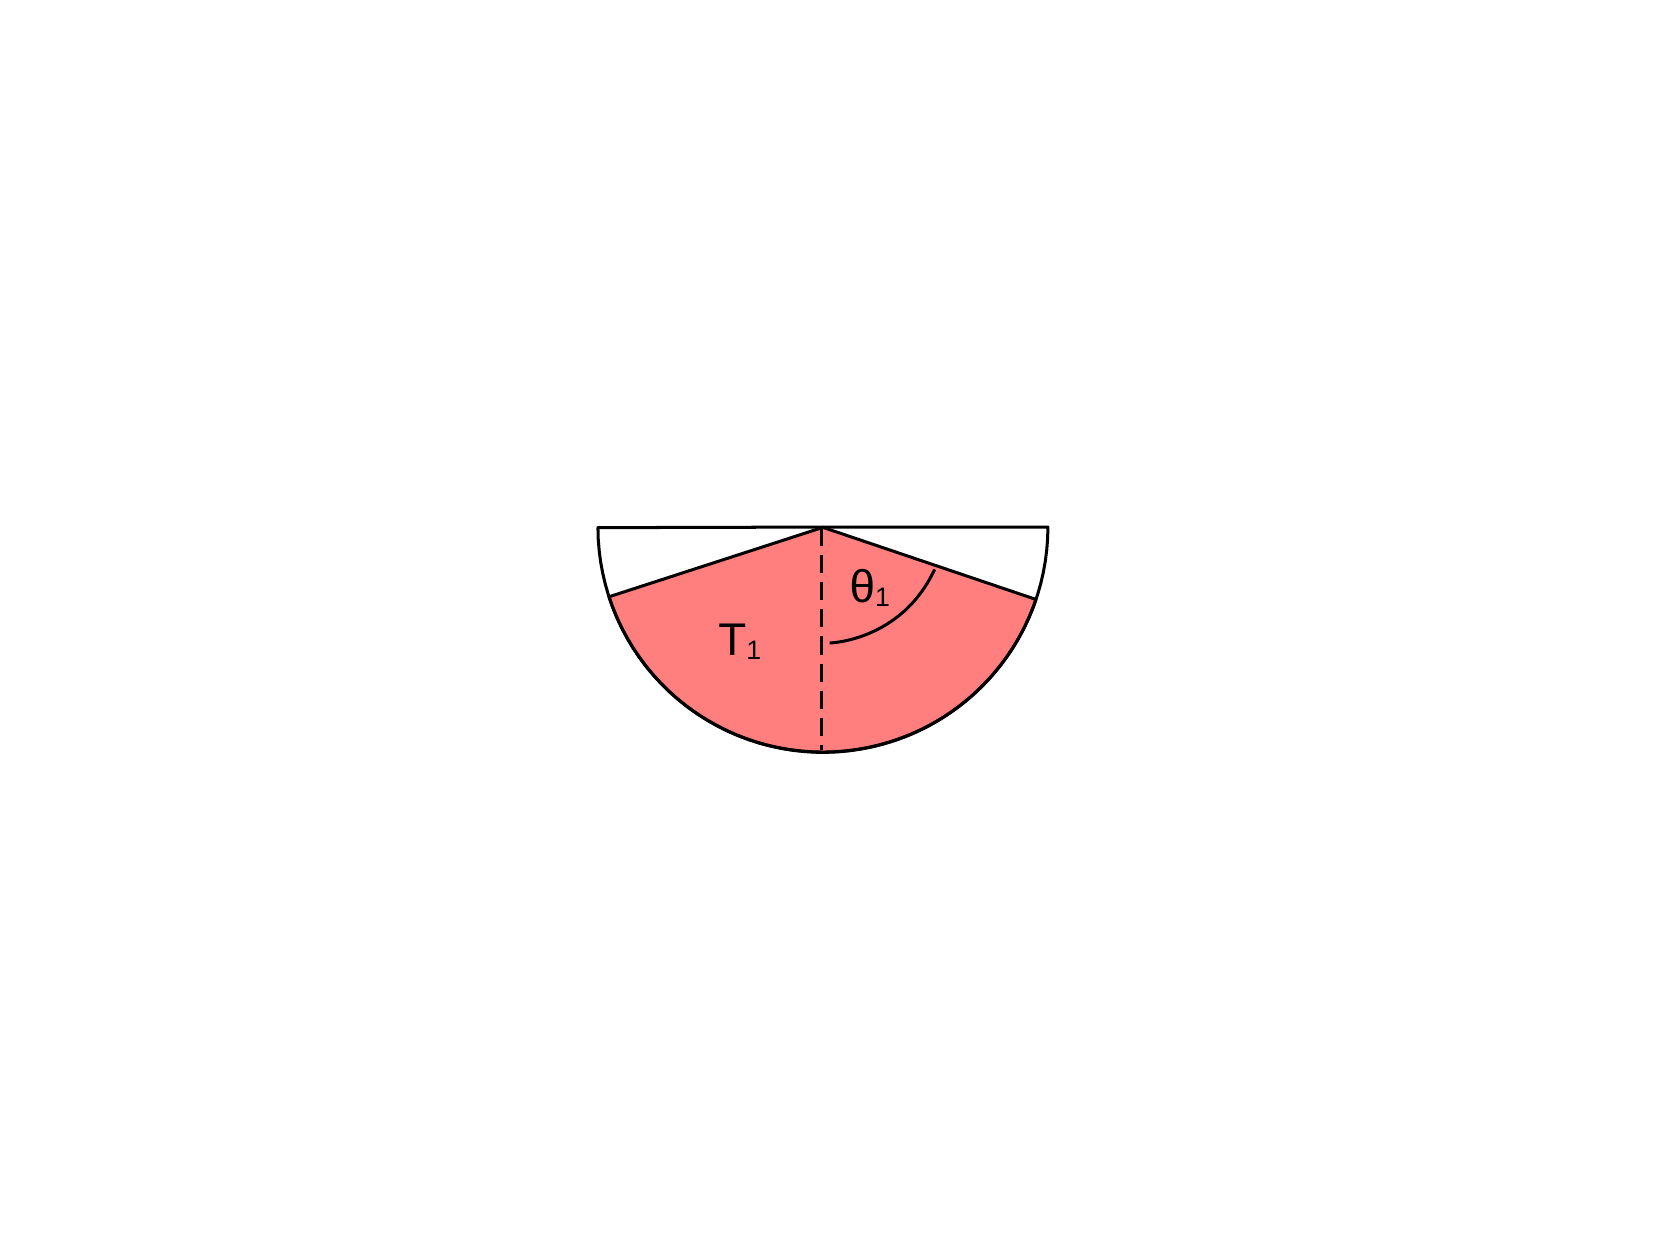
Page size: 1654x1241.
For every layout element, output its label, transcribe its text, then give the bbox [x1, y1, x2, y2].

text_box T1 [683, 606, 797, 682]
text_box [611, 529, 1034, 750]
text_box θ1 [813, 553, 926, 629]
